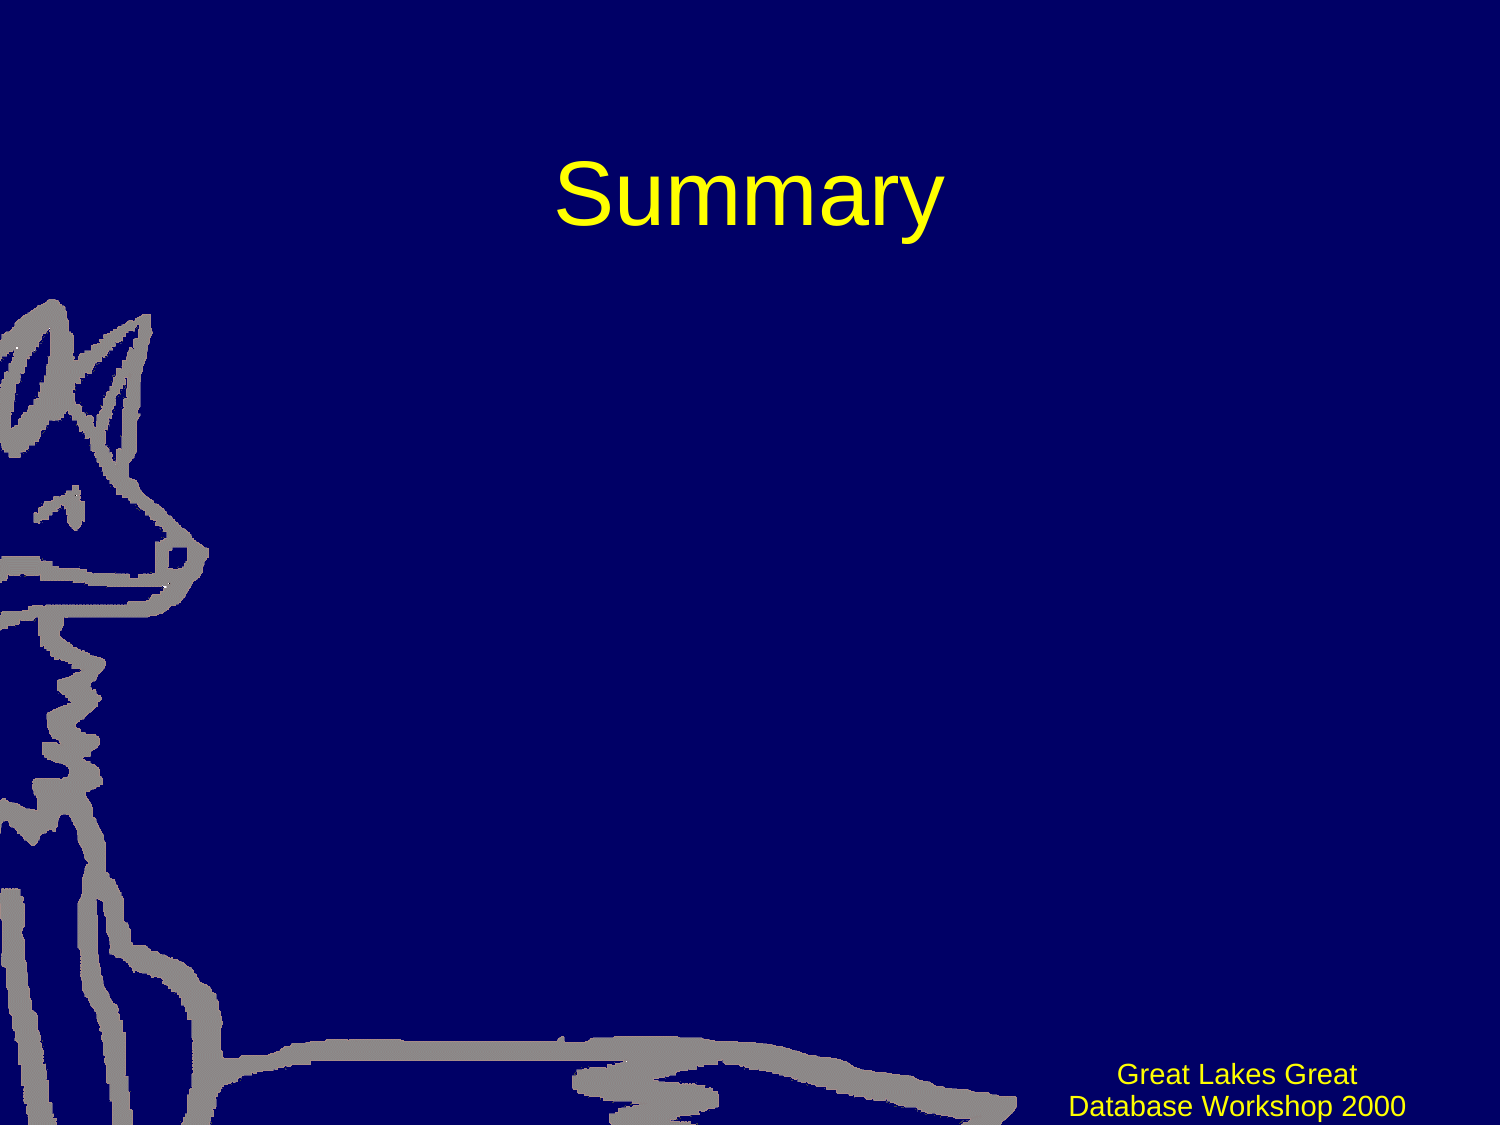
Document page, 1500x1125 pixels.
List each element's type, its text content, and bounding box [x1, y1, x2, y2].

picture [0, 275, 1019, 1125]
title Summary [112, 99, 1388, 288]
